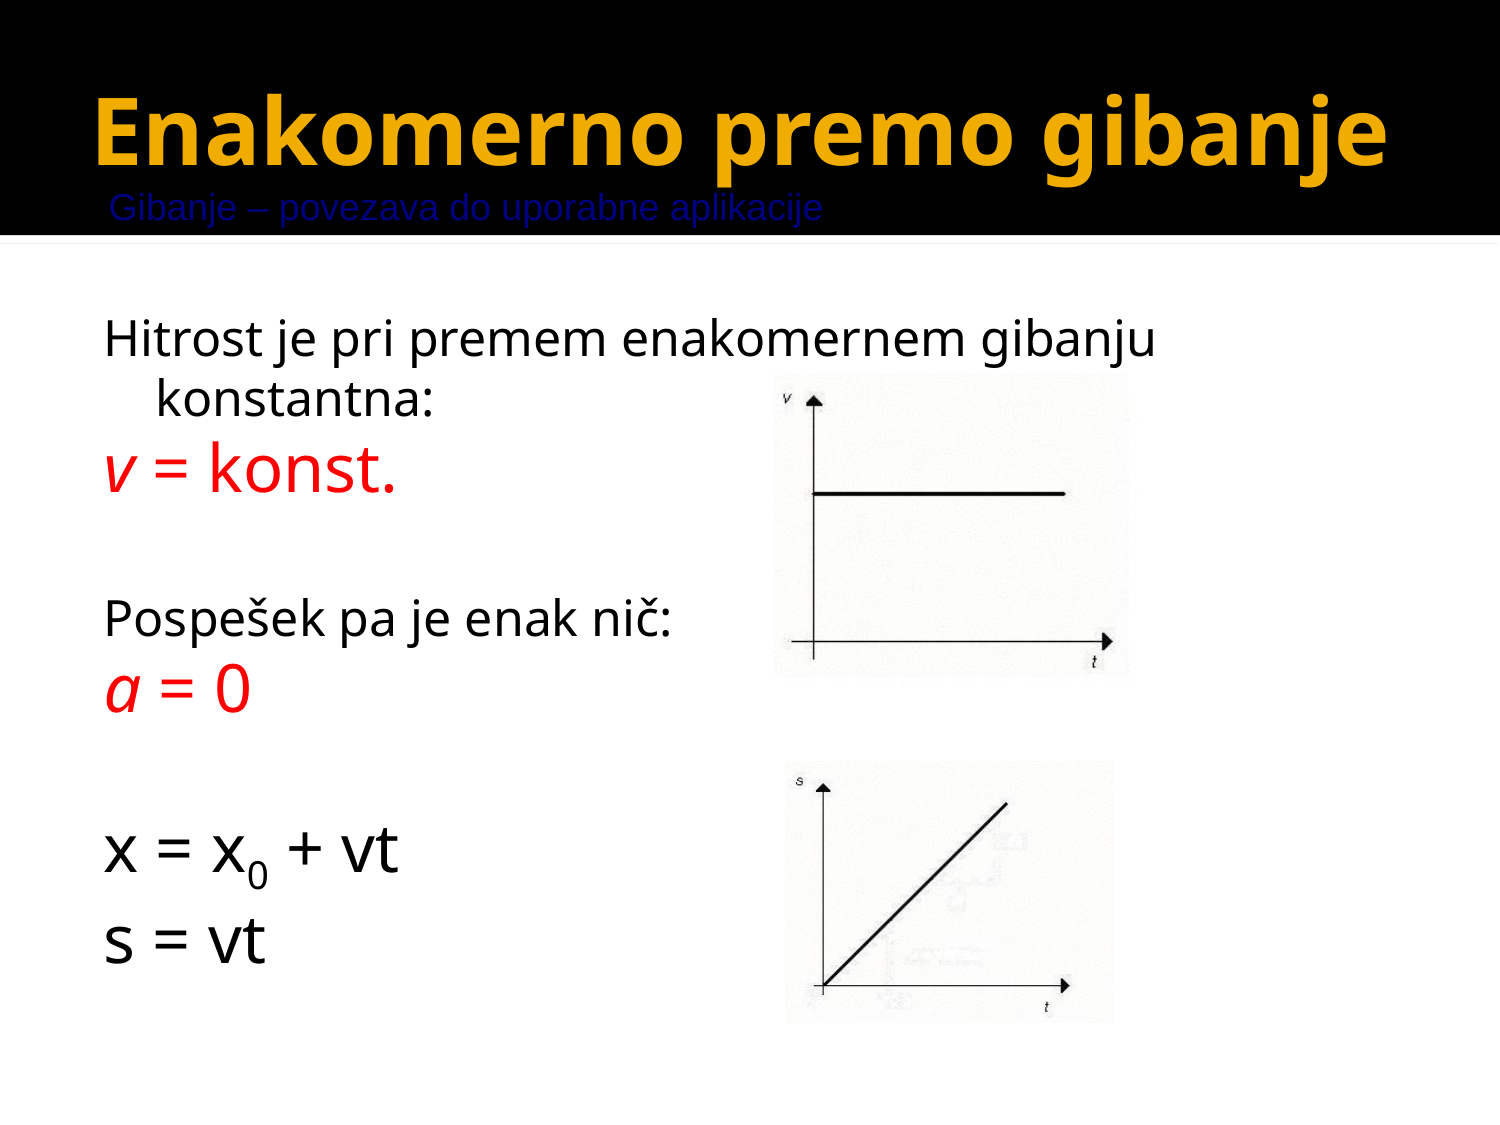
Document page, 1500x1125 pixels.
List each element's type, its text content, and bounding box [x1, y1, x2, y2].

picture [785, 761, 1114, 1024]
picture [773, 374, 1137, 692]
list Hitrost je pri premem enakomernem gibanju konstantna: v = konst. Pospešek pa je enak nič: a = 0 x = x0 + vt s = vt [75, 291, 1425, 1050]
text_box Gibanje – povezava do uporabne aplikacije [93, 175, 1032, 236]
title Enakomerno premo gibanje [75, 25, 1425, 231]
